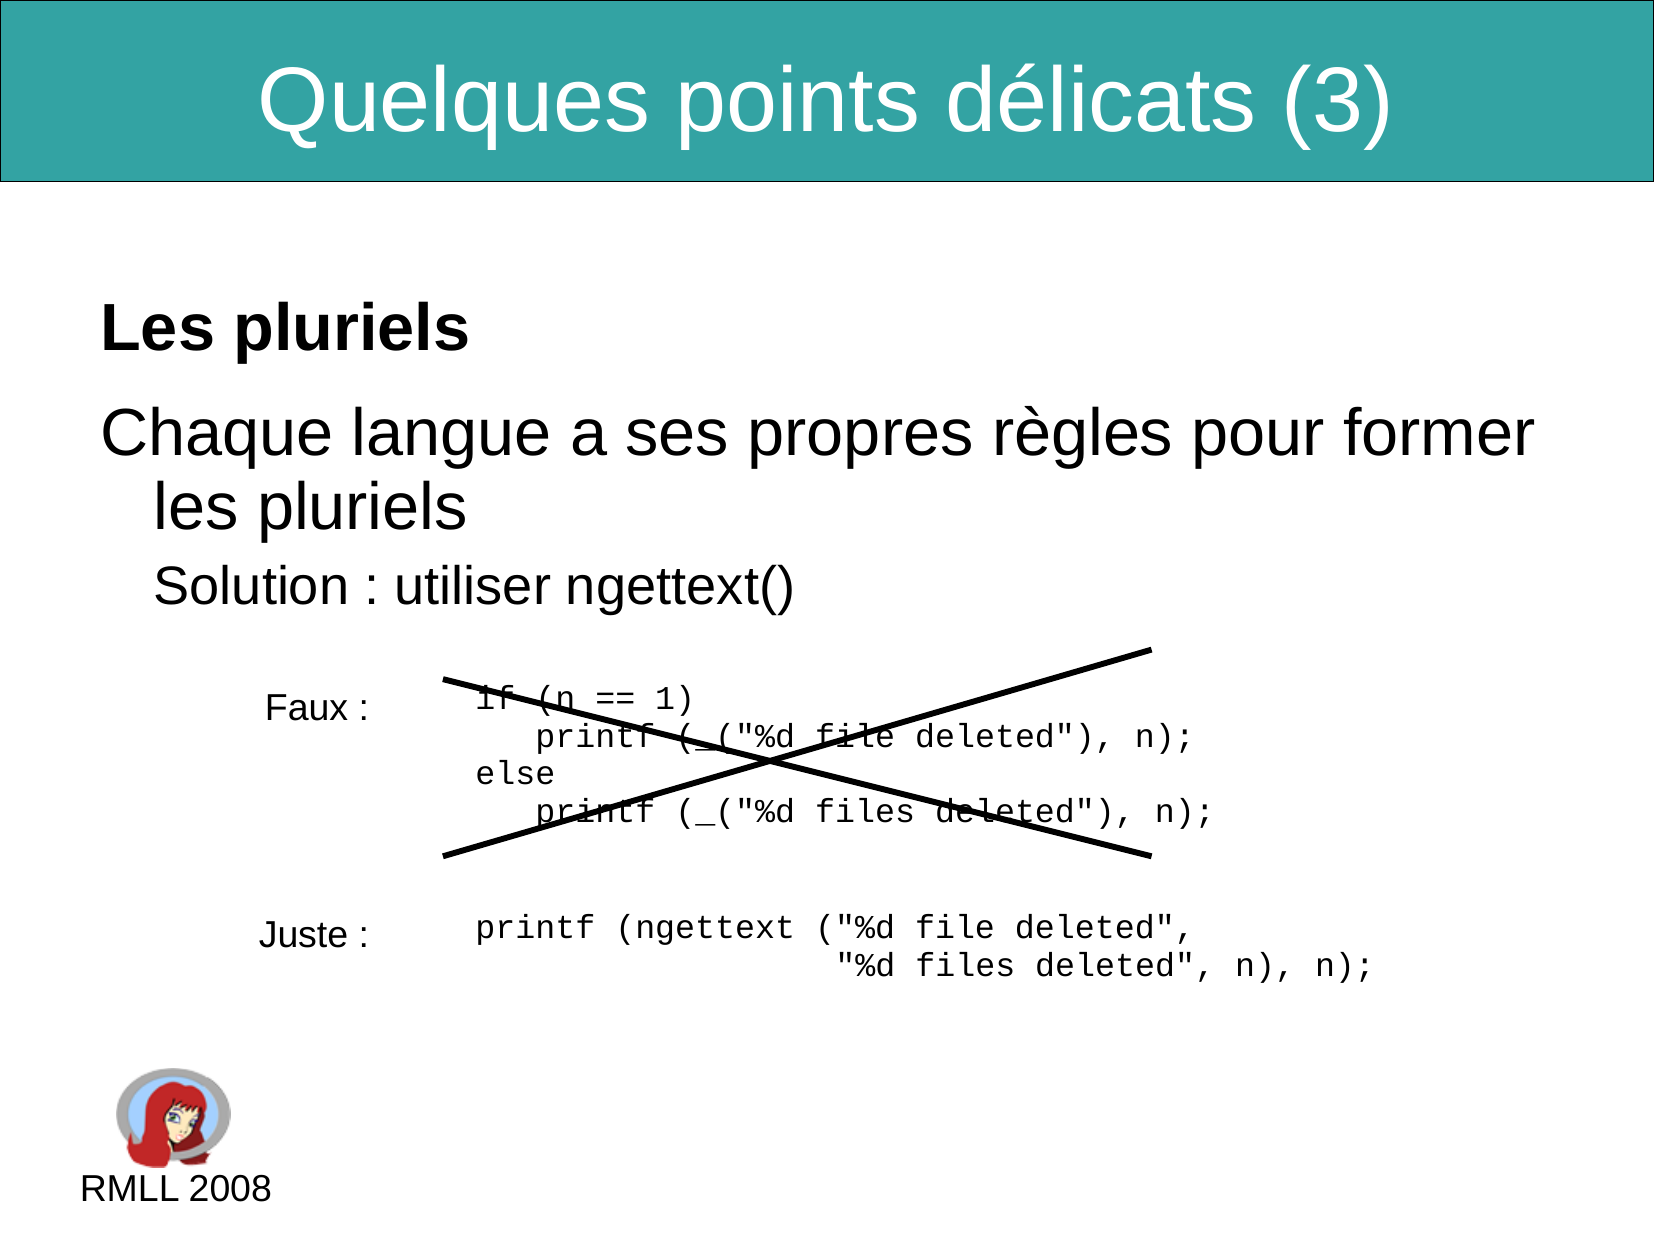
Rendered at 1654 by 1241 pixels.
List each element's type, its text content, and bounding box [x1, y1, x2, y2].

text_box if (n == 1) printf (_("%d file deleted"), n); else printf (_("%d files deleted"), n); [442, 674, 1388, 882]
text_box if (n == 1) printf (_("%d file deleted"), n); else printf (_("%d files deleted"), n); [442, 674, 1053, 757]
text_box Faux : [147, 679, 384, 741]
picture [116, 1109, 231, 1168]
text_box printf (ngettext ("%d file deleted", "%d files deleted", n), n); [442, 903, 1477, 1034]
text_box if (n == 1) printf (_("%d file deleted"), n); else printf (_("%d files deleted"), n); [442, 683, 755, 853]
title Quelques points délicats (3) [82, 3, 1571, 196]
text_box Juste : [147, 905, 384, 968]
list Les pluriels Chaque langue a ses propres règles pour former les pluriels Solution : utiliser ngettext() [82, 290, 1571, 1109]
